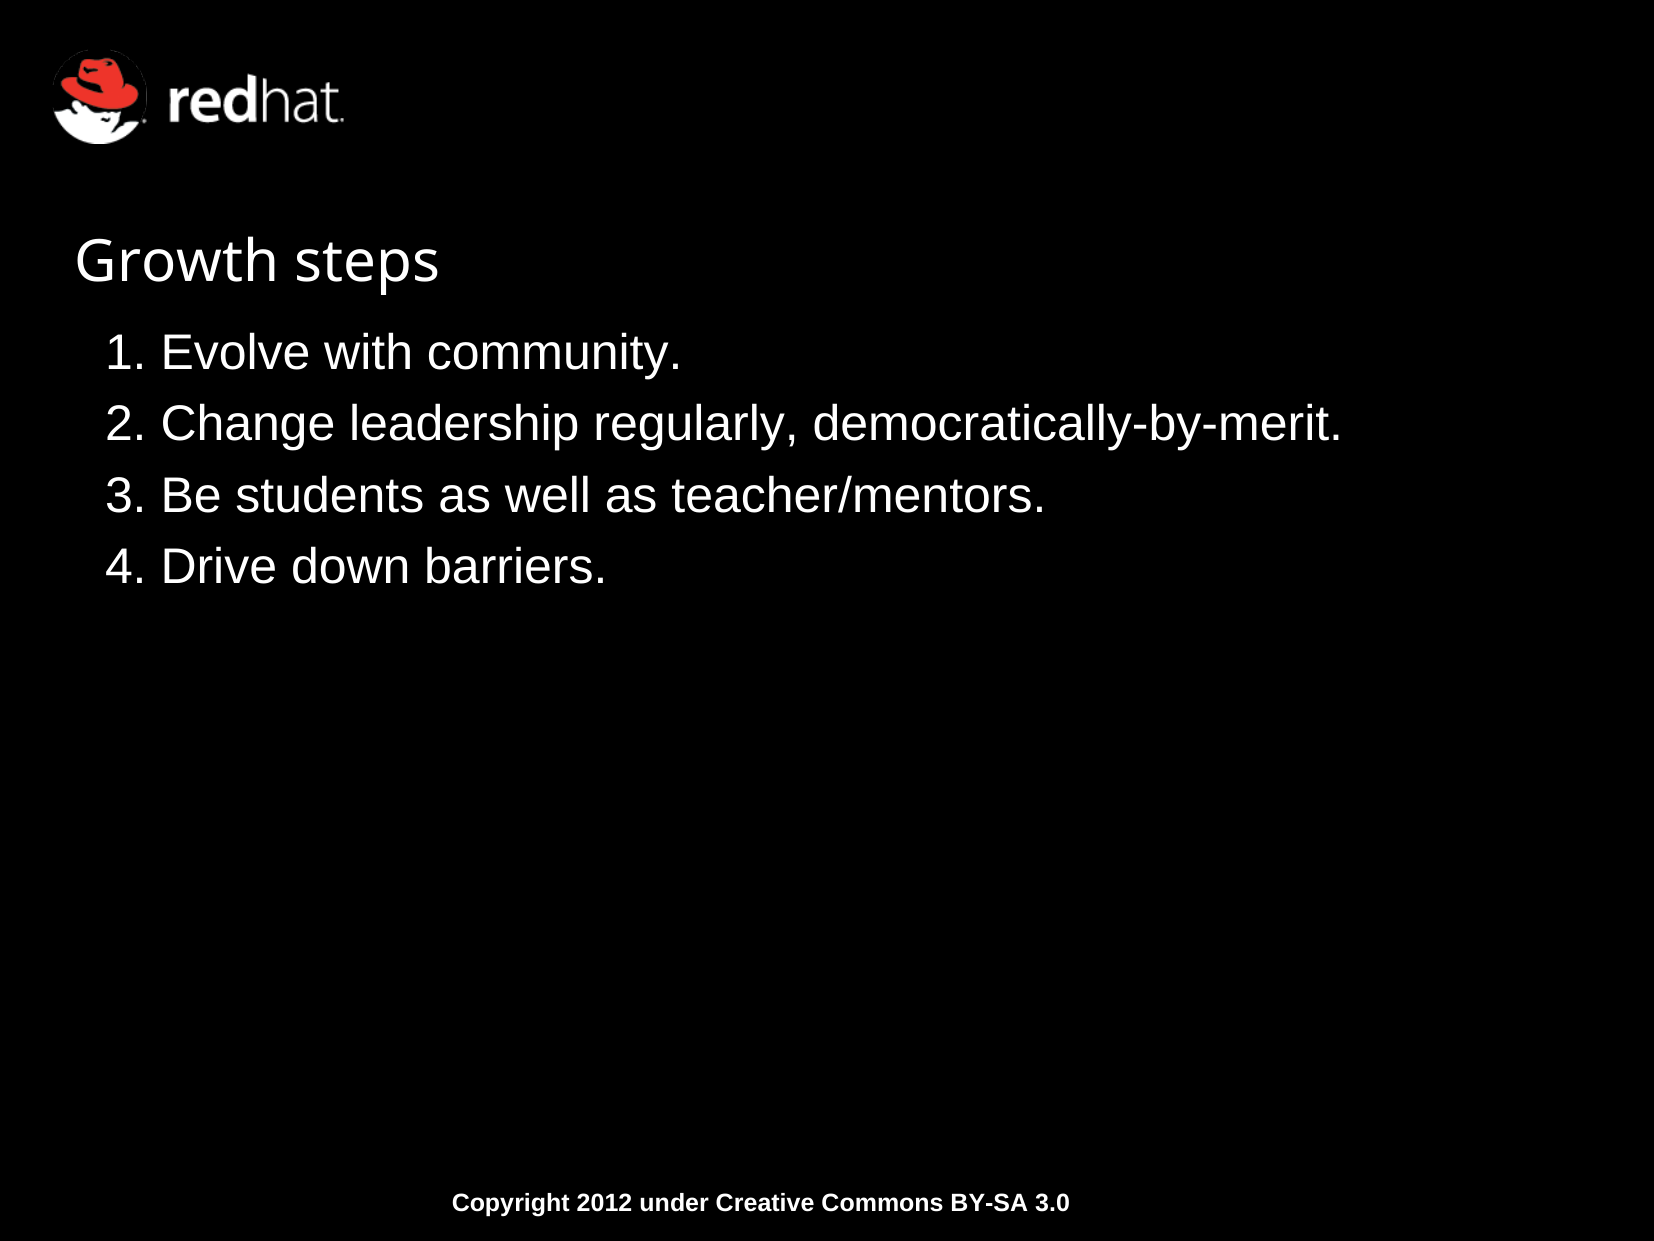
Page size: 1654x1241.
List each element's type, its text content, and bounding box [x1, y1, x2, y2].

picture [52, 49, 345, 144]
list 1. Evolve with community. 2. Change leadership regularly, democratically-by-merit. 3. Be students as well as teacher/mentors. 4. Drive down barriers. [77, 324, 1500, 1186]
title Growth steps [74, 199, 1506, 318]
